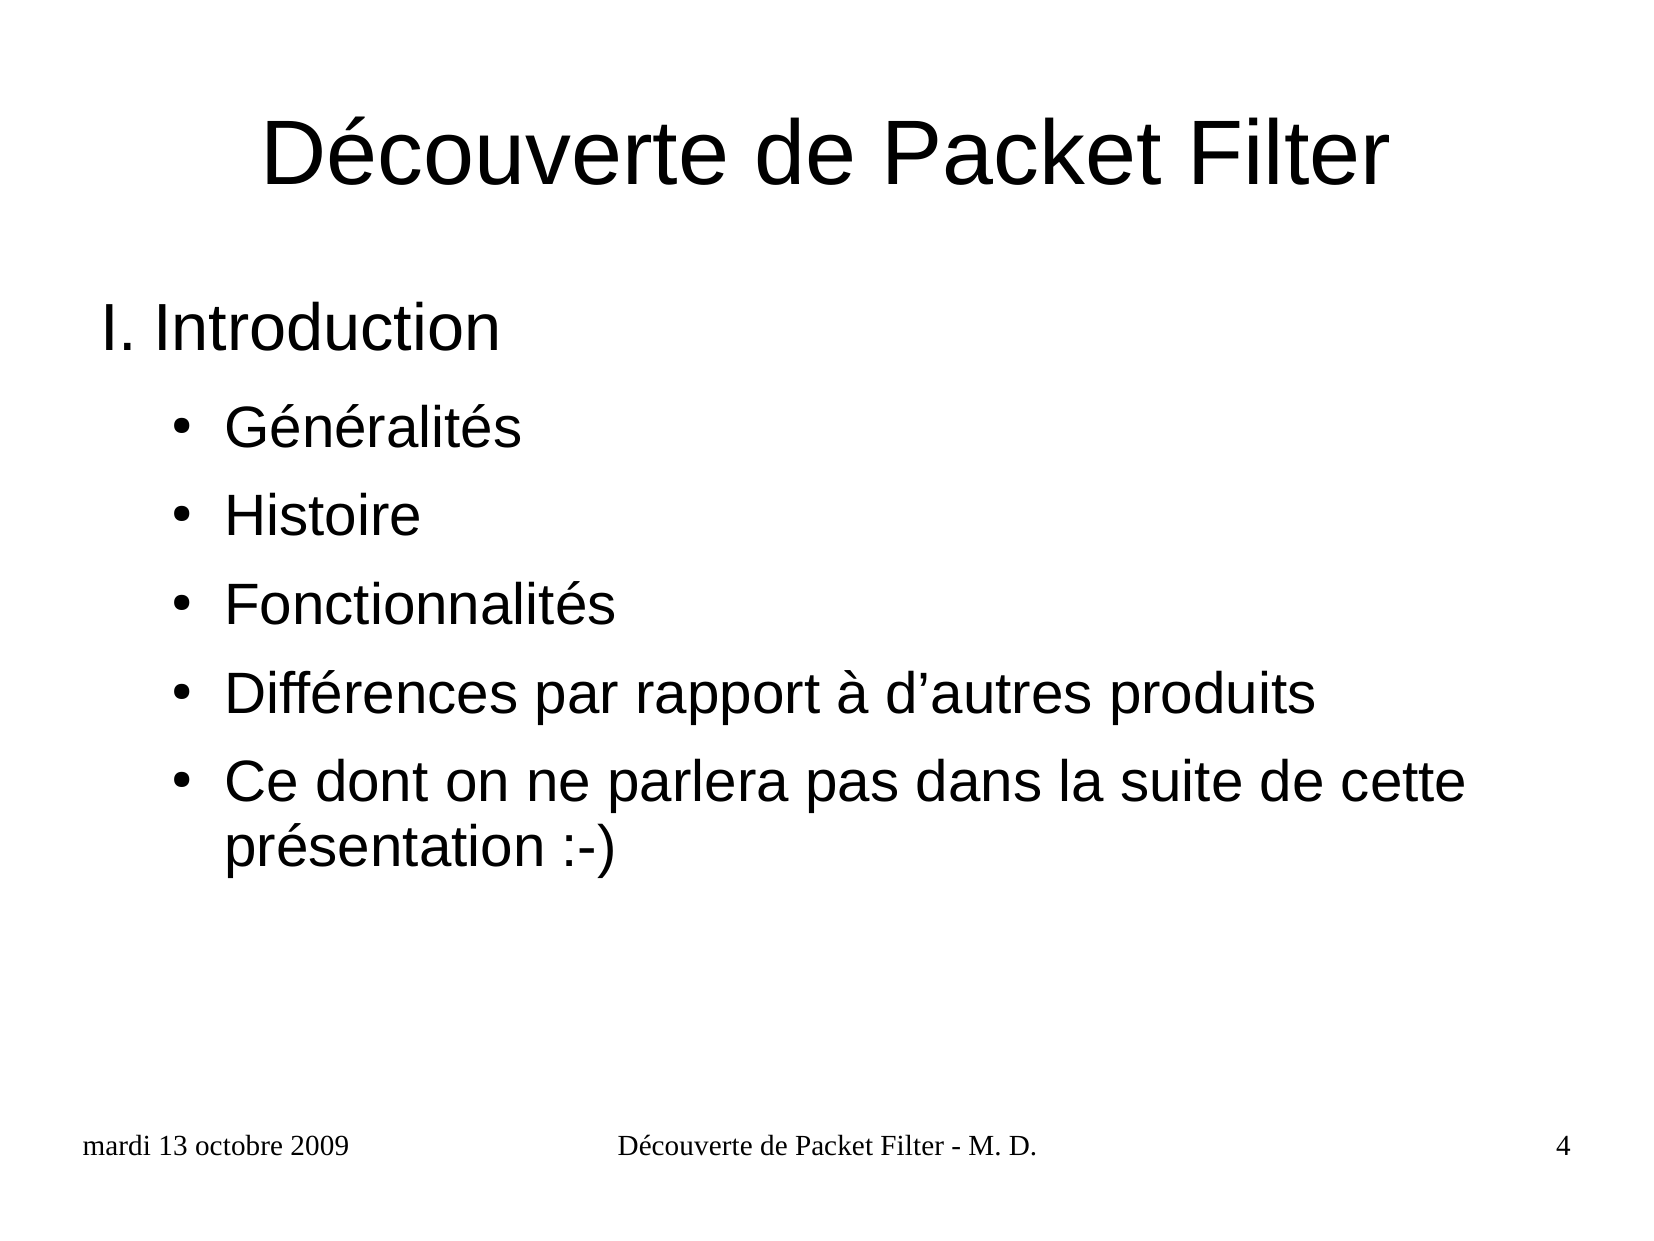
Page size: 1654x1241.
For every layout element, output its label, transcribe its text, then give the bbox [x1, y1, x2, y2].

list Introduction Généralités Histoire Fonctionnalités Différences par rapport à d’autres produits Ce dont on ne parlera pas dans la suite de cette présentation :-) [82, 290, 1571, 1094]
title Découverte de Packet Filter [82, 56, 1571, 250]
